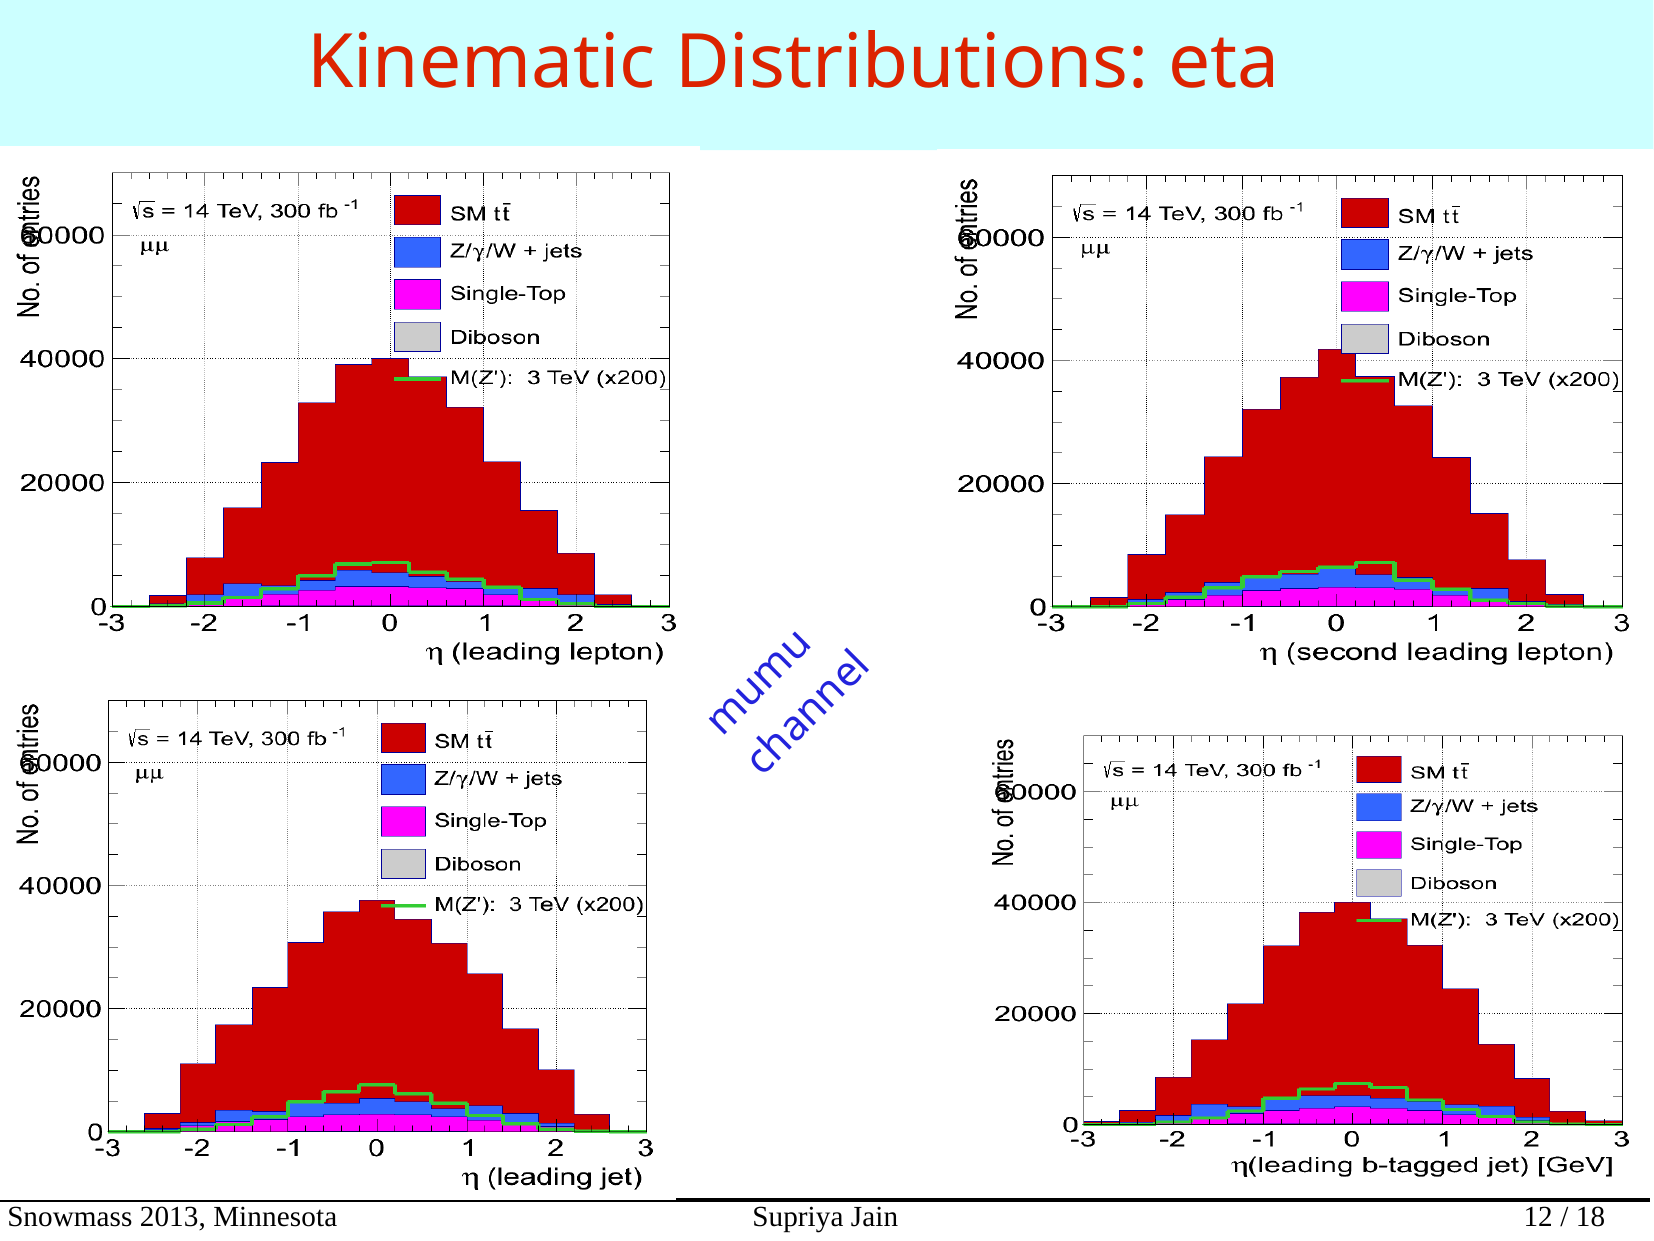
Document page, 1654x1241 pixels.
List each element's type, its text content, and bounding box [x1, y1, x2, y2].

picture [937, 149, 1654, 676]
text_box mumu channel [676, 486, 937, 763]
picture [975, 712, 1652, 1186]
picture [0, 146, 700, 1201]
text_box Kinematic Distributions: eta [0, 0, 1654, 151]
